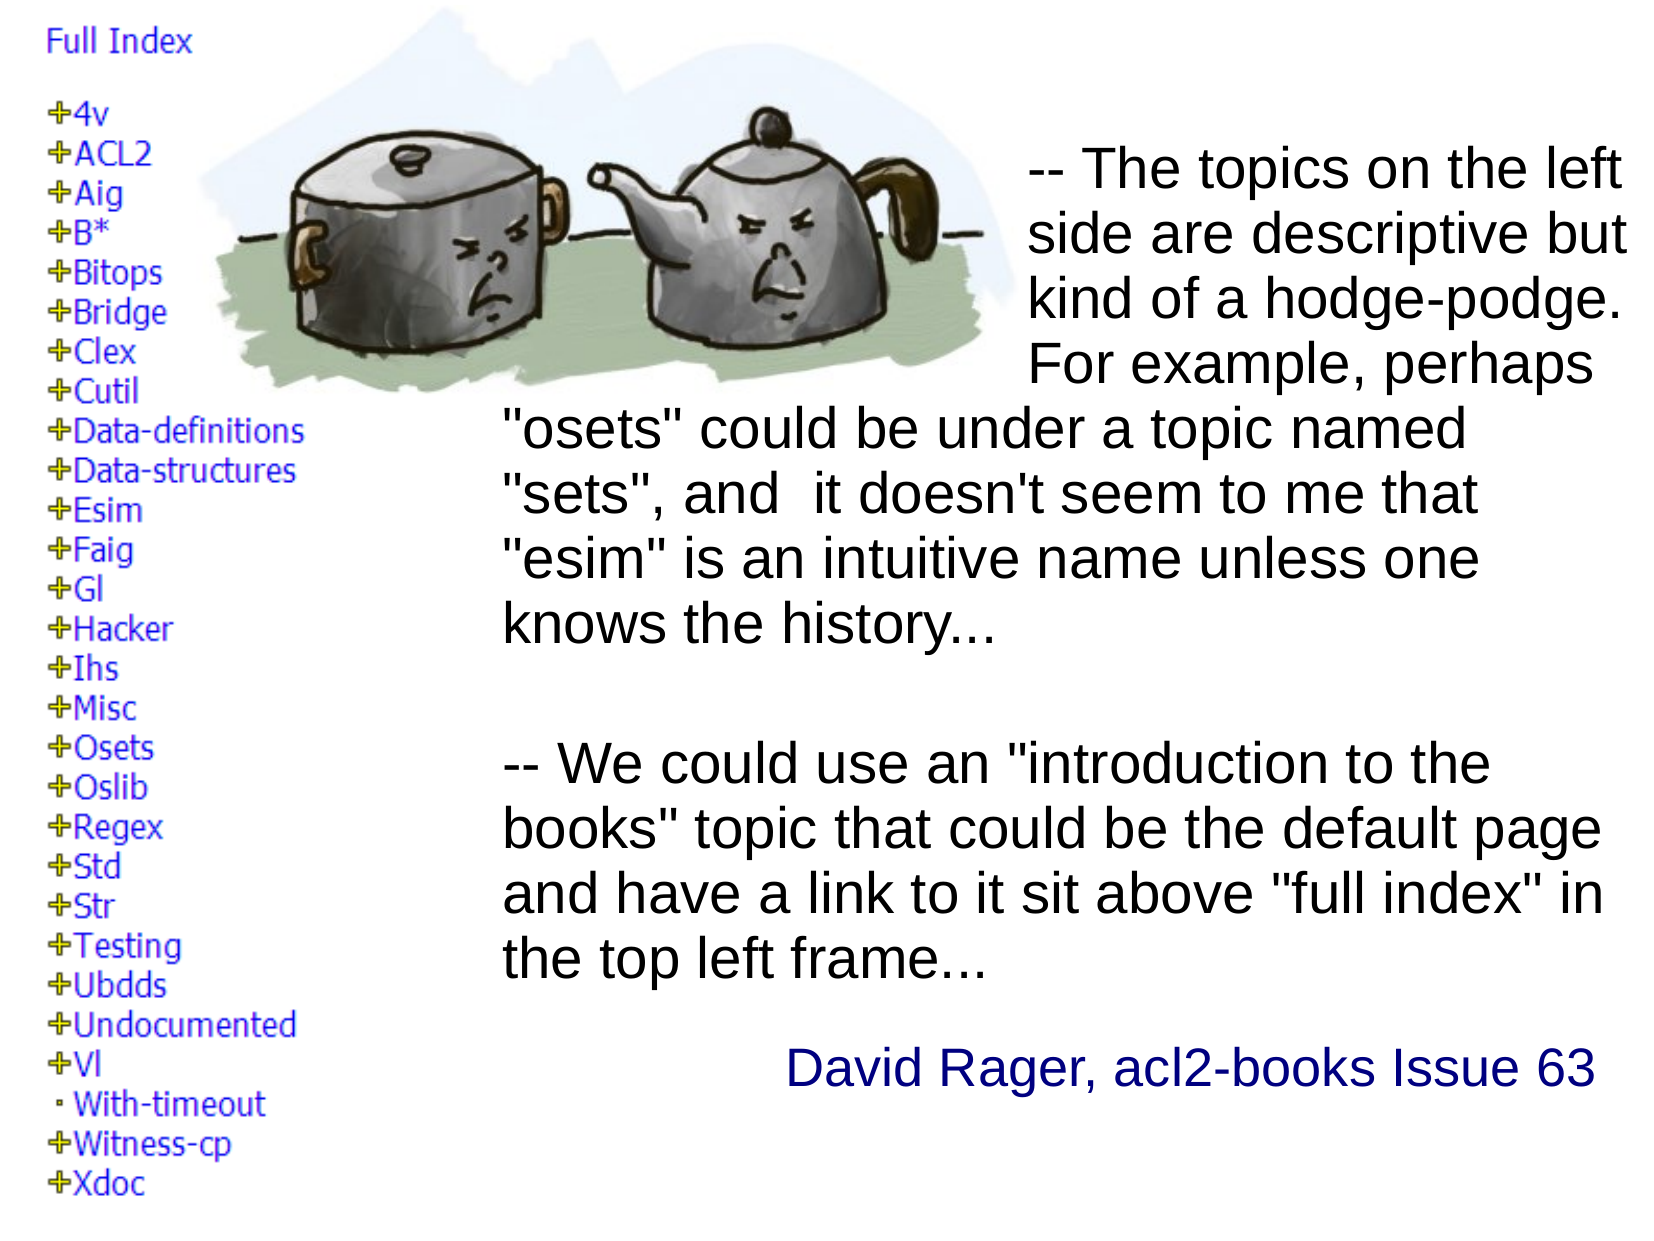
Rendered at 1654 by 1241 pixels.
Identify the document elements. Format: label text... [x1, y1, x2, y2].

picture [11, 5, 1019, 1223]
text_box -- The topics on the left side are descriptive but kind of a hodge-podge. For example, perhaps "osets" could be under a topic named "sets", and it doesn't seem to me that "esim" is an intuitive name unless one knows the history... -- We could use an "introduction to the books" topic that could be the default page and have a link to it sit above "full index" in the top left frame... [487, 128, 1648, 1155]
